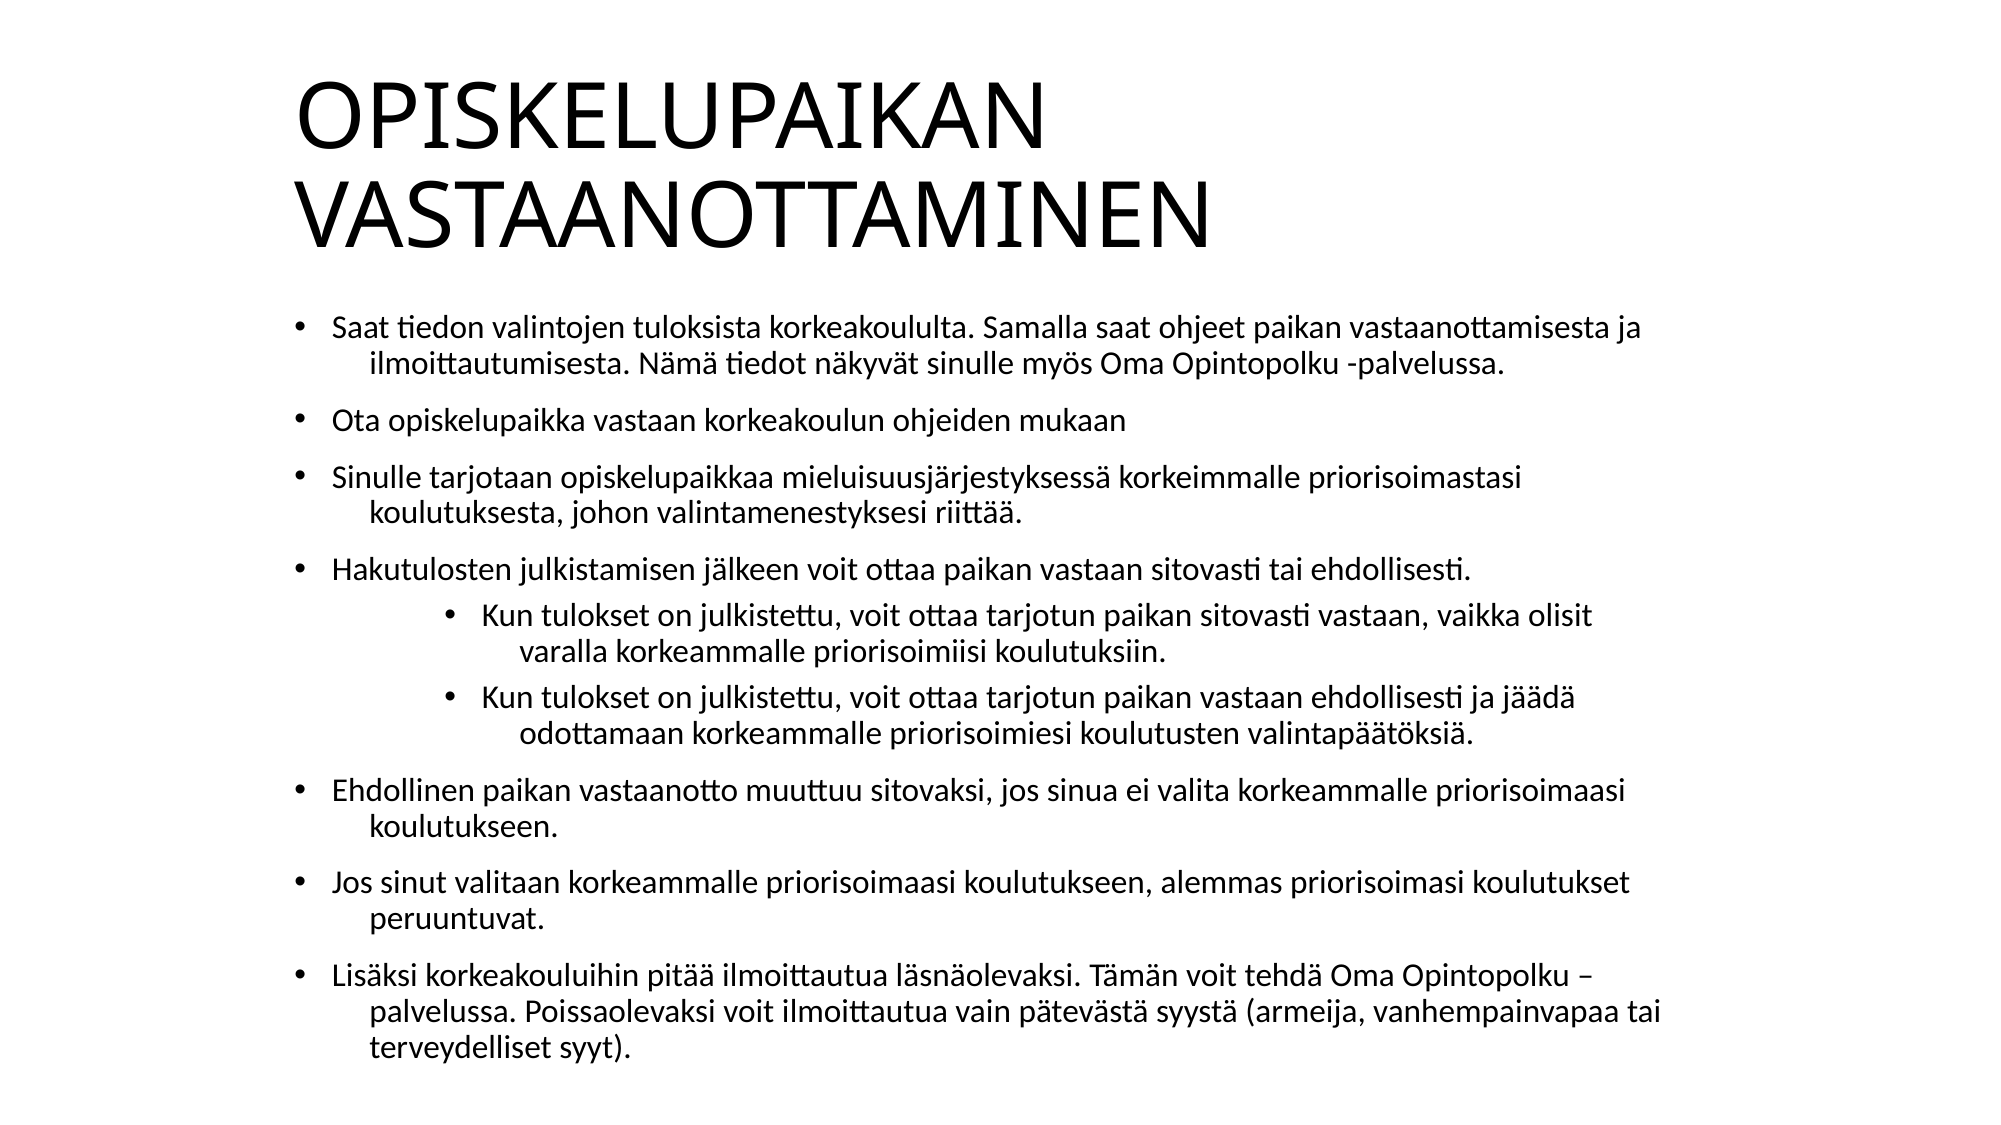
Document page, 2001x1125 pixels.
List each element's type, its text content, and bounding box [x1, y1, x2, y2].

list Saat tiedon valintojen tuloksista korkeakoululta. Samalla saat ohjeet paikan vastaanottamisesta ja ilmoittautumisesta. Nämä tiedot näkyvät sinulle myös Oma Opintopolku -palvelussa. Ota opiskelupaikka vastaan korkeakoulun ohjeiden mukaan Sinulle tarjotaan opiskelupaikkaa mieluisuusjärjestyksessä korkeimmalle priorisoimastasi koulutuksesta, johon valintamenestyksesi riittää. Hakutulosten julkistamisen jälkeen voit ottaa paikan vastaan sitovasti tai ehdollisesti. Kun tulokset on julkistettu, voit ottaa tarjotun paikan sitovasti vastaan, vaikka olisit varalla korkeammalle priorisoimiisi koulutuksiin. Kun tulokset on julkistettu, voit ottaa tarjotun paikan vastaan ehdollisesti ja jäädä odottamaan korkeammalle priorisoimiesi koulutusten valintapäätöksiä. Ehdollinen paikan vastaanotto muuttuu sitovaksi, jos sinua ei valita korkeammalle priorisoimaasi koulutukseen. Jos sinut valitaan korkeammalle priorisoimaasi koulutukseen, alemmas priorisoimasi koulutukset peruuntuvat. Lisäksi korkeakouluihin pitää ilmoittautua läsnäolevaksi. Tämän voit tehdä Oma Opintopolku –palvelussa. Poissaolevaksi voit ilmoittautua vain pätevästä syystä (armeija, vanhempainvapaa tai terveydelliset syyt). [279, 302, 1686, 1125]
title OPISKELUPAIKAN VASTAANOTTAMINEN [279, 19, 1591, 302]
